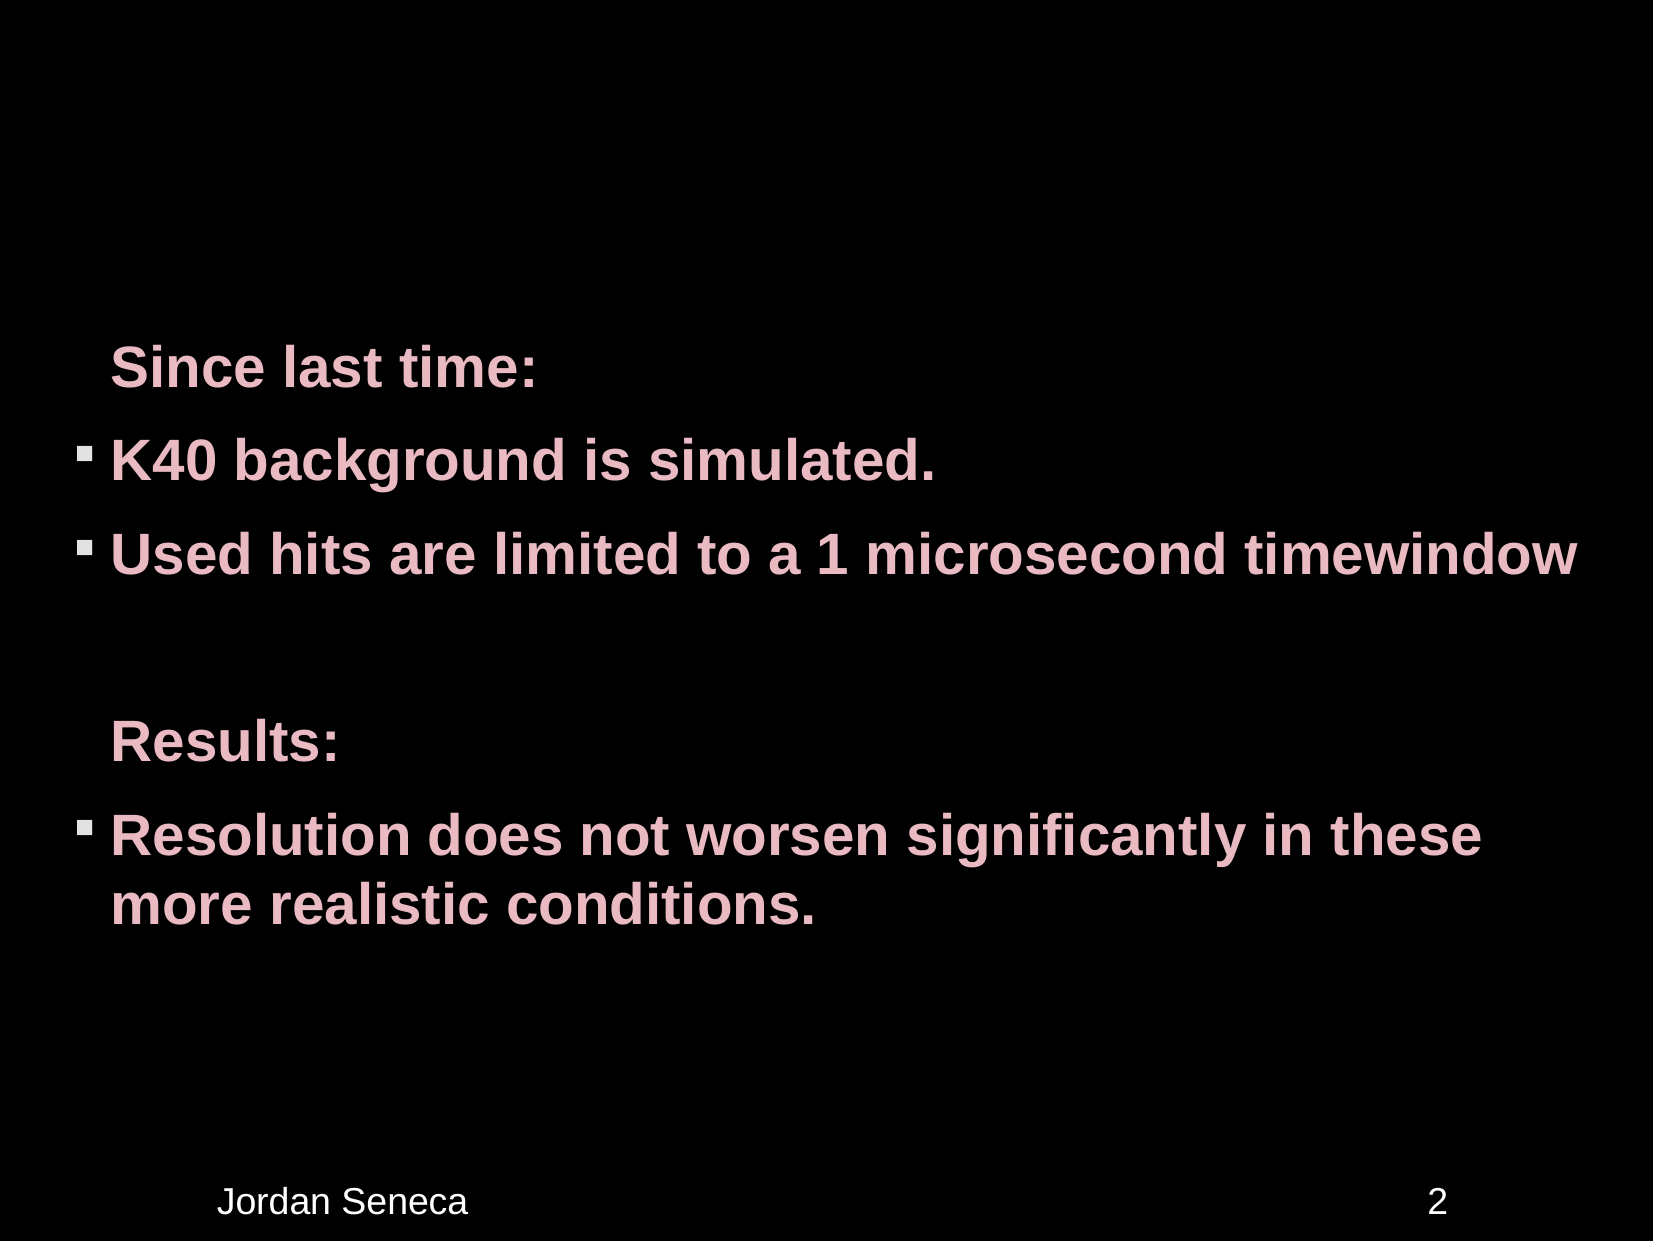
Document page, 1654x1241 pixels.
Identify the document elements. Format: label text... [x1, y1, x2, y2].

text_box Since last time: K40 background is simulated. Used hits are limited to a 1 microsecond timewindow Results: Resolution does not worsen significantly in these more realistic conditions. [60, 321, 1621, 945]
